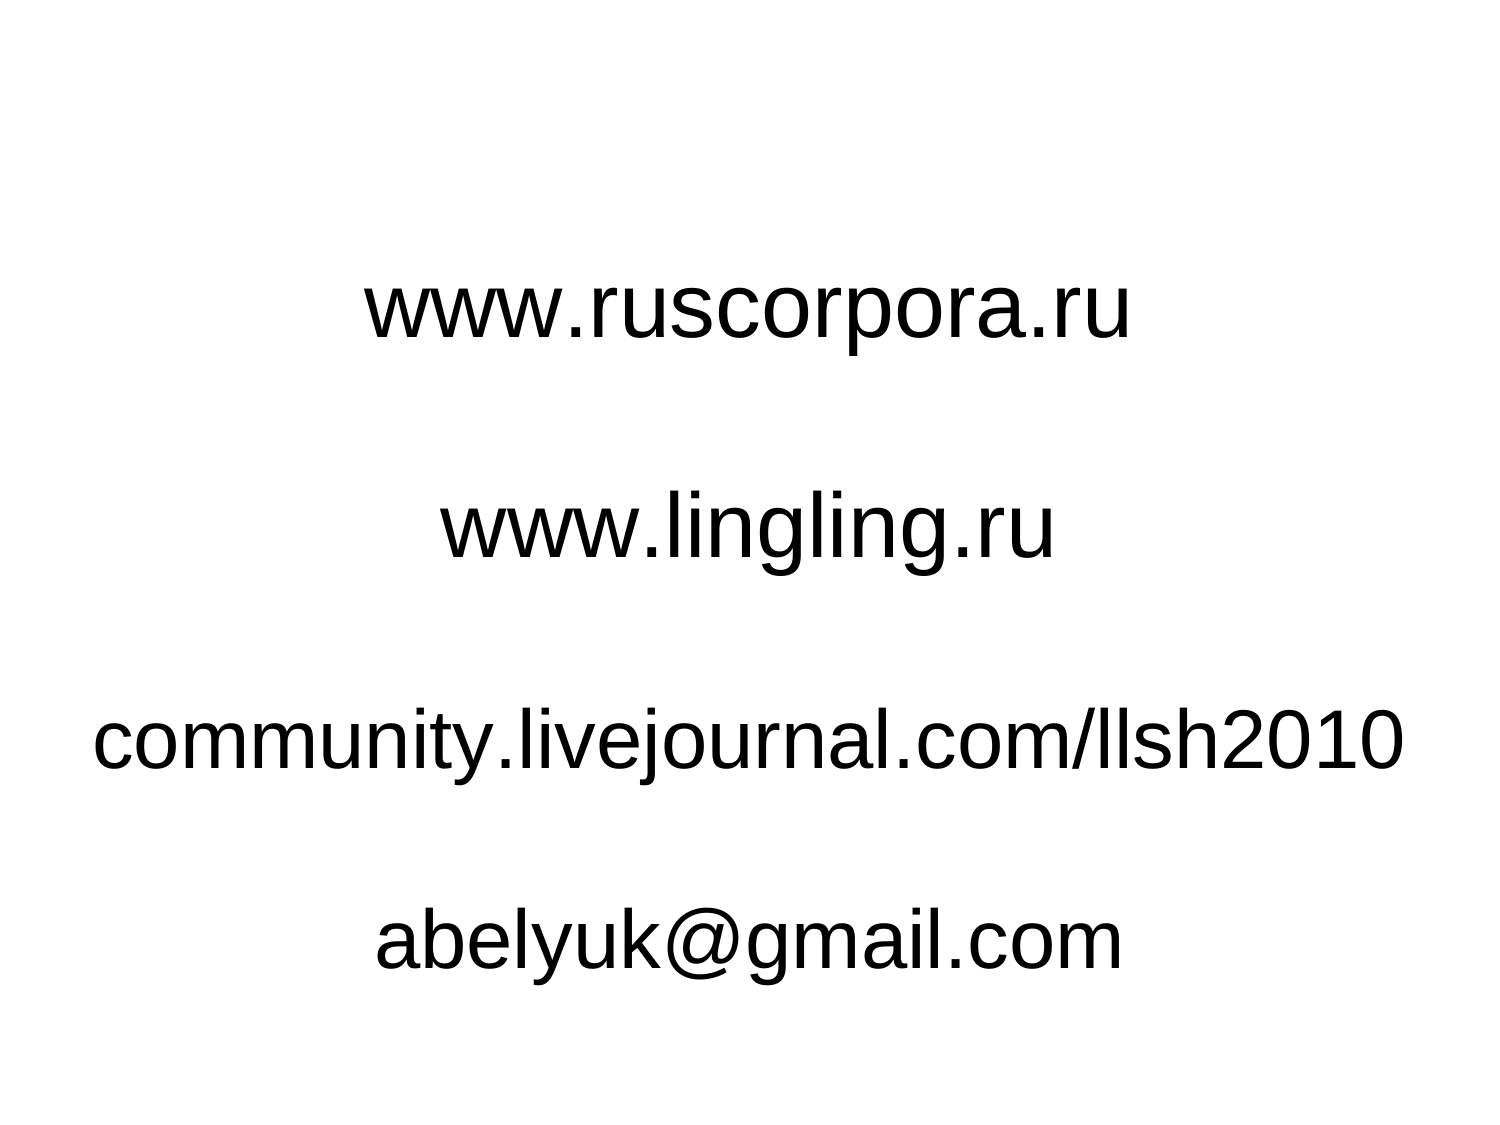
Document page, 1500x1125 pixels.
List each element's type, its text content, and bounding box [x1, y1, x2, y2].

text_box www.ruscorpora.ru www.lingling.ru community.livejournal.com/llsh2010 abelyuk@gmail.com [75, 127, 1424, 993]
